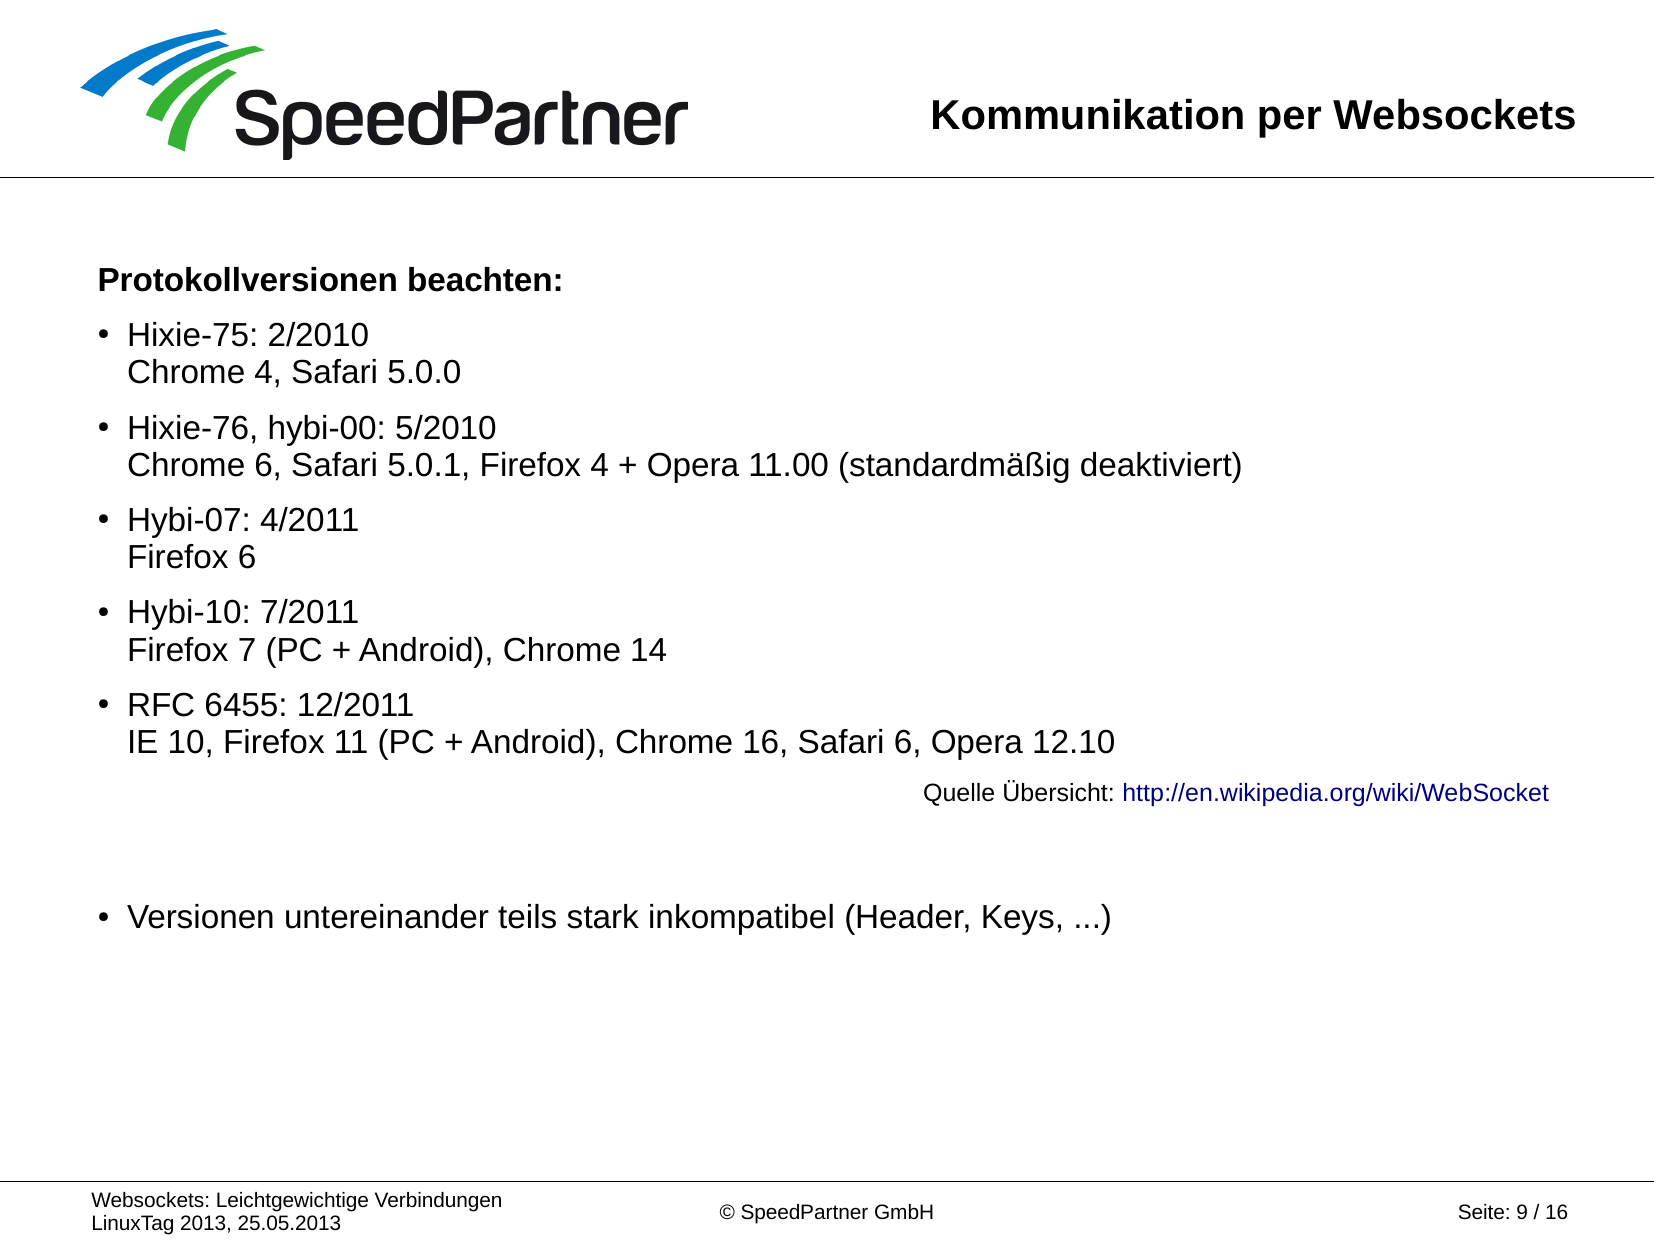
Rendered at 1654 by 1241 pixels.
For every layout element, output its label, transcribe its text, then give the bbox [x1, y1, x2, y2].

text_box Protokollversionen beachten: Hixie-75: 2/2010 Chrome 4, Safari 5.0.0 Hixie-76, hybi-00: 5/2010 Chrome 6, Safari 5.0.1, Firefox 4 + Opera 11.00 (standardmäßig deaktiviert) Hybi-07: 4/2011 Firefox 6 Hybi-10: 7/2011 Firefox 7 (PC + Android), Chrome 14 RFC 6455: 12/2011 IE 10, Firefox 11 (PC + Android), Chrome 16, Safari 6, Opera 12.10 Quelle Übersicht: http://en.wikipedia.org/wiki/WebSocket Versionen untereinander teils stark inkompatibel (Header, Keys, ...) [82, 254, 1565, 1177]
picture [80, 29, 688, 160]
title Kommunikation per Websockets [590, 70, 1577, 160]
